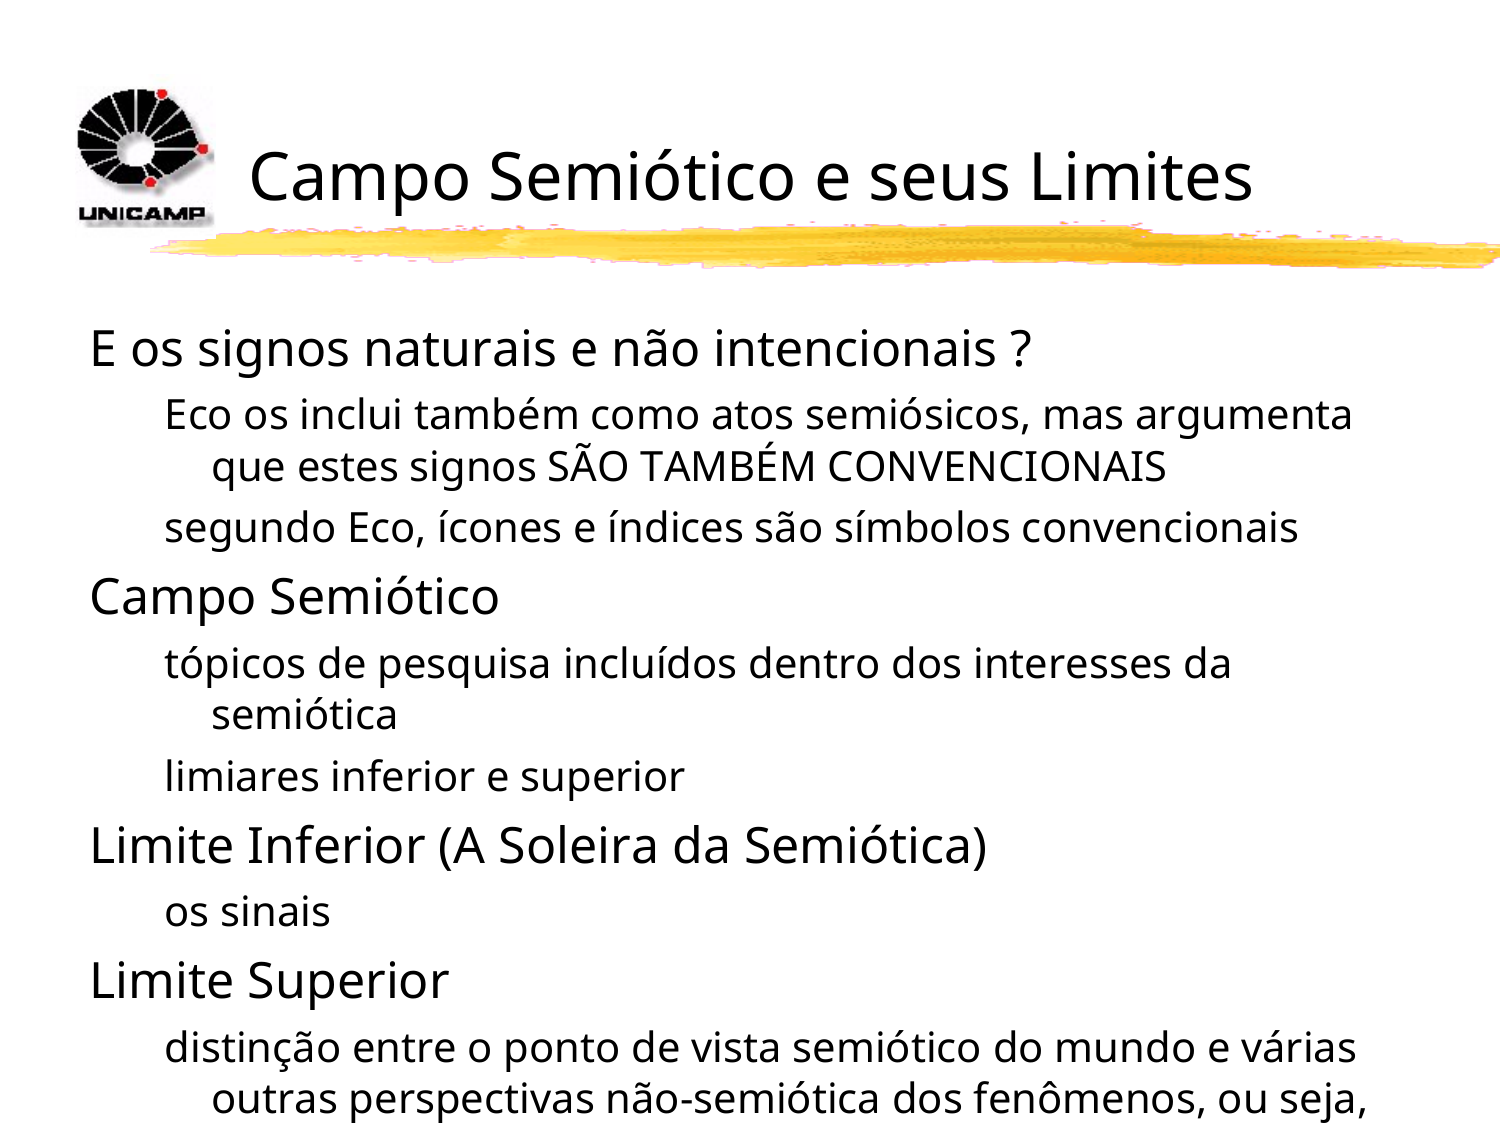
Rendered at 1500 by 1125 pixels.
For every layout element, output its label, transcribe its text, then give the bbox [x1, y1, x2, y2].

list E os signos naturais e não intencionais ? Eco os inclui também como atos semiósicos, mas argumenta que estes signos SÃO TAMBÉM CONVENCIONAIS segundo Eco, ícones e índices são símbolos convencionais Campo Semiótico tópicos de pesquisa incluídos dentro dos interesses da semiótica limiares inferior e superior Limite Inferior (A Soleira da Semiótica) os sinais Limite Superior distinção entre o ponto de vista semiótico do mundo e várias outras perspectivas não-semiótica dos fenômenos, ou seja, o que vai “além do signo” [74, 309, 1417, 1101]
picture [75, 74, 1500, 279]
title Campo Semiótico e seus Limites [233, 30, 1434, 225]
